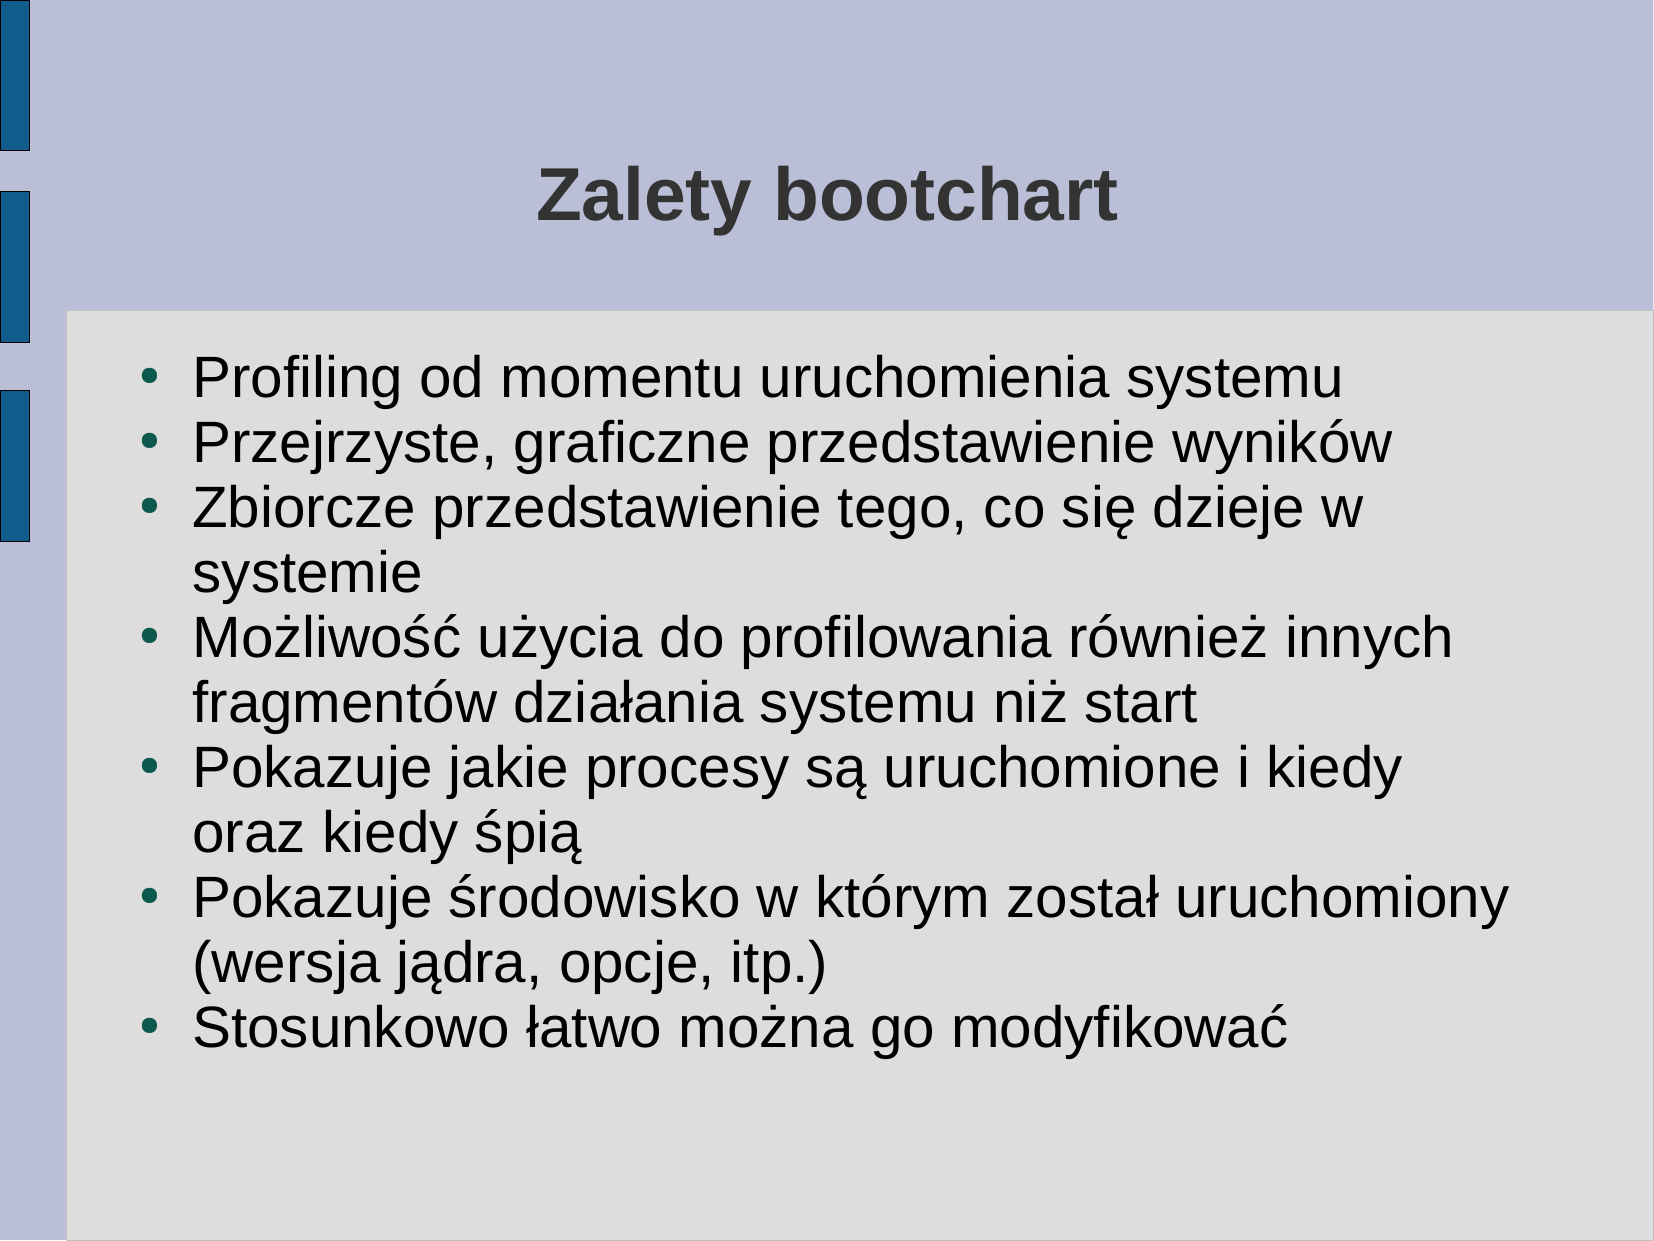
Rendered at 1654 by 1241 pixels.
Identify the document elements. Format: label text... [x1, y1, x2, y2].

list Profiling od momentu uruchomienia systemu Przejrzyste, graficzne przedstawienie wyników Zbiorcze przedstawienie tego, co się dzieje w systemie Możliwość użycia do profilowania również innych fragmentów działania systemu niż start Pokazuje jakie procesy są uruchomione i kiedy oraz kiedy śpią Pokazuje środowisko w którym został uruchomiony (wersja jądra, opcje, itp.) Stosunkowo łatwo można go modyfikować [121, 344, 1534, 1143]
title Zalety bootchart [121, 91, 1534, 299]
